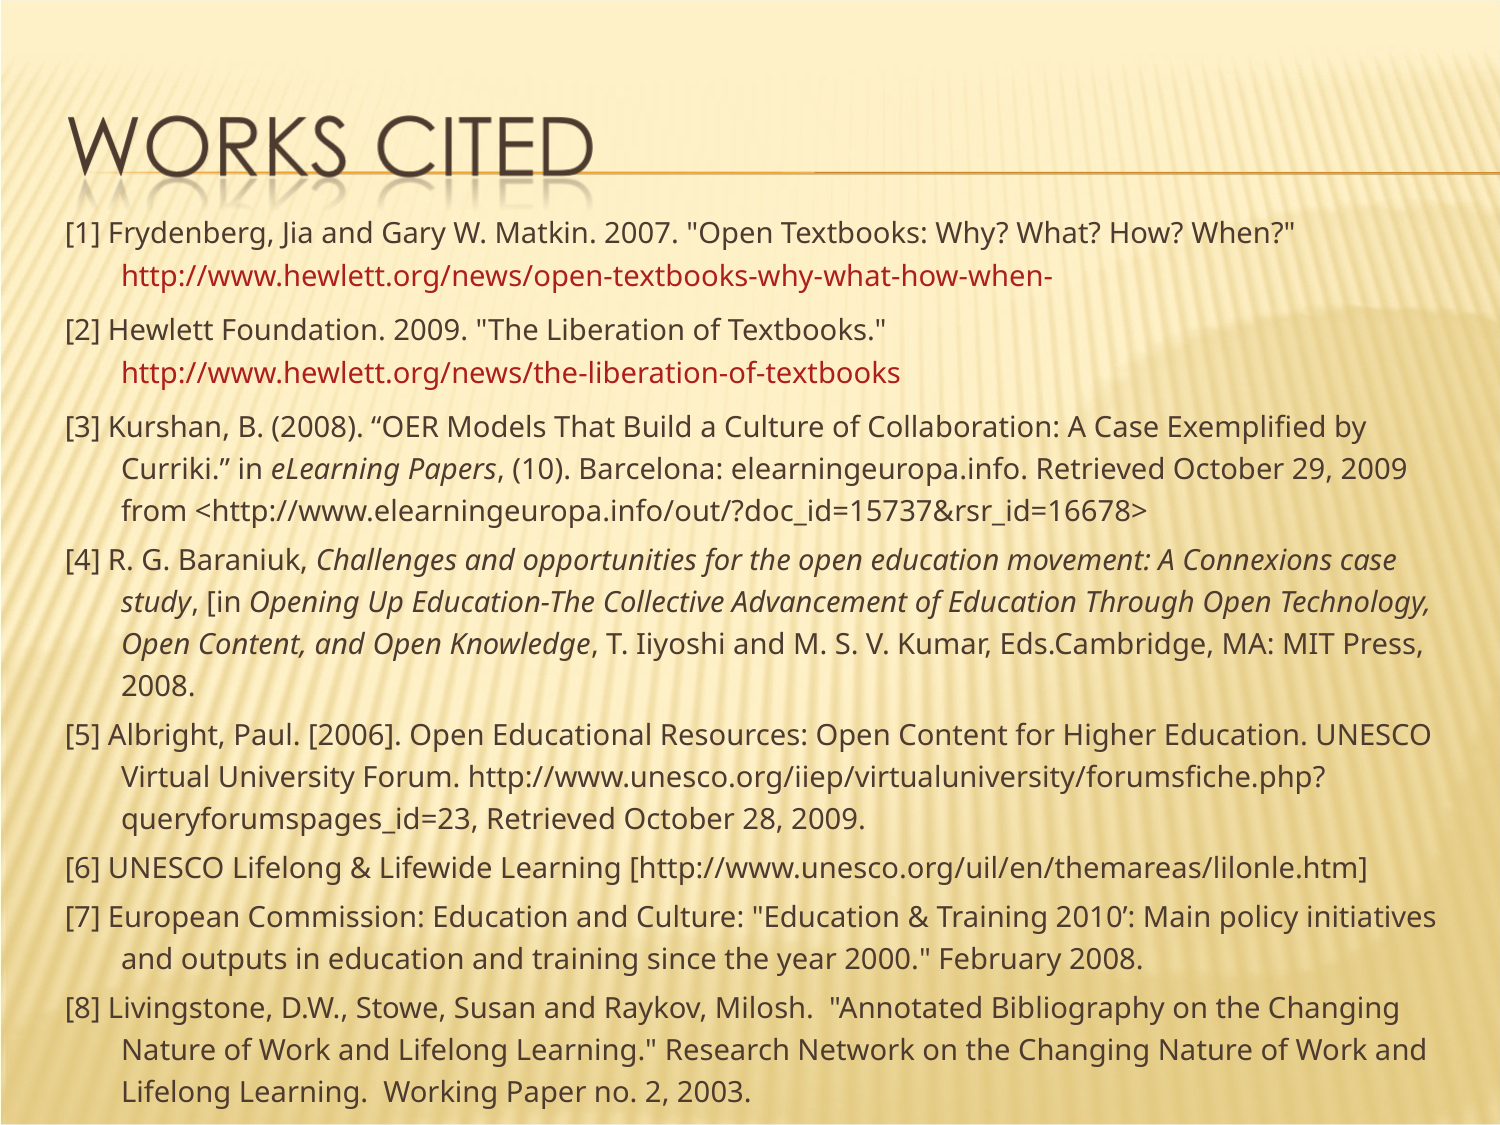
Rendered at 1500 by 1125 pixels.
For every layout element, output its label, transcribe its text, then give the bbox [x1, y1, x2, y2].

picture [0, 0, 1500, 1125]
text_box [48, 73, 1477, 255]
list [1] Frydenberg, Jia and Gary W. Matkin. 2007. "Open Textbooks: Why? What? How? When?" http://www.hewlett.org/news/open-textbooks-why-what-how-when- [2] Hewlett Foundation. 2009. "The Liberation of Textbooks." http://www.hewlett.org/news/the-liberation-of-textbooks [3] Kurshan, B. (2008). “OER Models That Build a Culture of Collaboration: A Case Exemplified by Curriki.” in eLearning Papers, (10). Barcelona: elearningeuropa.info. Retrieved October 29, 2009 from <http://www.elearningeuropa.info/out/?doc_id=15737&rsr_id=16678> [4] R. G. Baraniuk, Challenges and opportunities for the open education movement: A Connexions case study, [in Opening Up Education-The Collective Advancement of Education Through Open Technology, Open Content, and Open Knowledge, T. Iiyoshi and M. S. V. Kumar, Eds.Cambridge, MA: MIT Press, 2008. [5] Albright, Paul. [2006]. Open Educational Resources: Open Content for Higher Education. UNESCO Virtual University Forum. http://www.unesco.org/iiep/virtualuniversity/forumsfiche.php?queryforumspages_id=23, Retrieved October 28, 2009. [6] UNESCO Lifelong & Lifewide Learning [http://www.unesco.org/uil/en/themareas/lilonle.htm] [7] European Commission: Education and Culture: "Education & Training 2010’: Main policy initiatives and outputs in education and training since the year 2000." February 2008. [8] Livingstone, D.W., Stowe, Susan and Raykov, Milosh. "Annotated Bibliography on the Changing Nature of Work and Lifelong Learning." Research Network on the Changing Nature of Work and Lifelong Learning. Working Paper no. 2, 2003. [50, 200, 1476, 1125]
